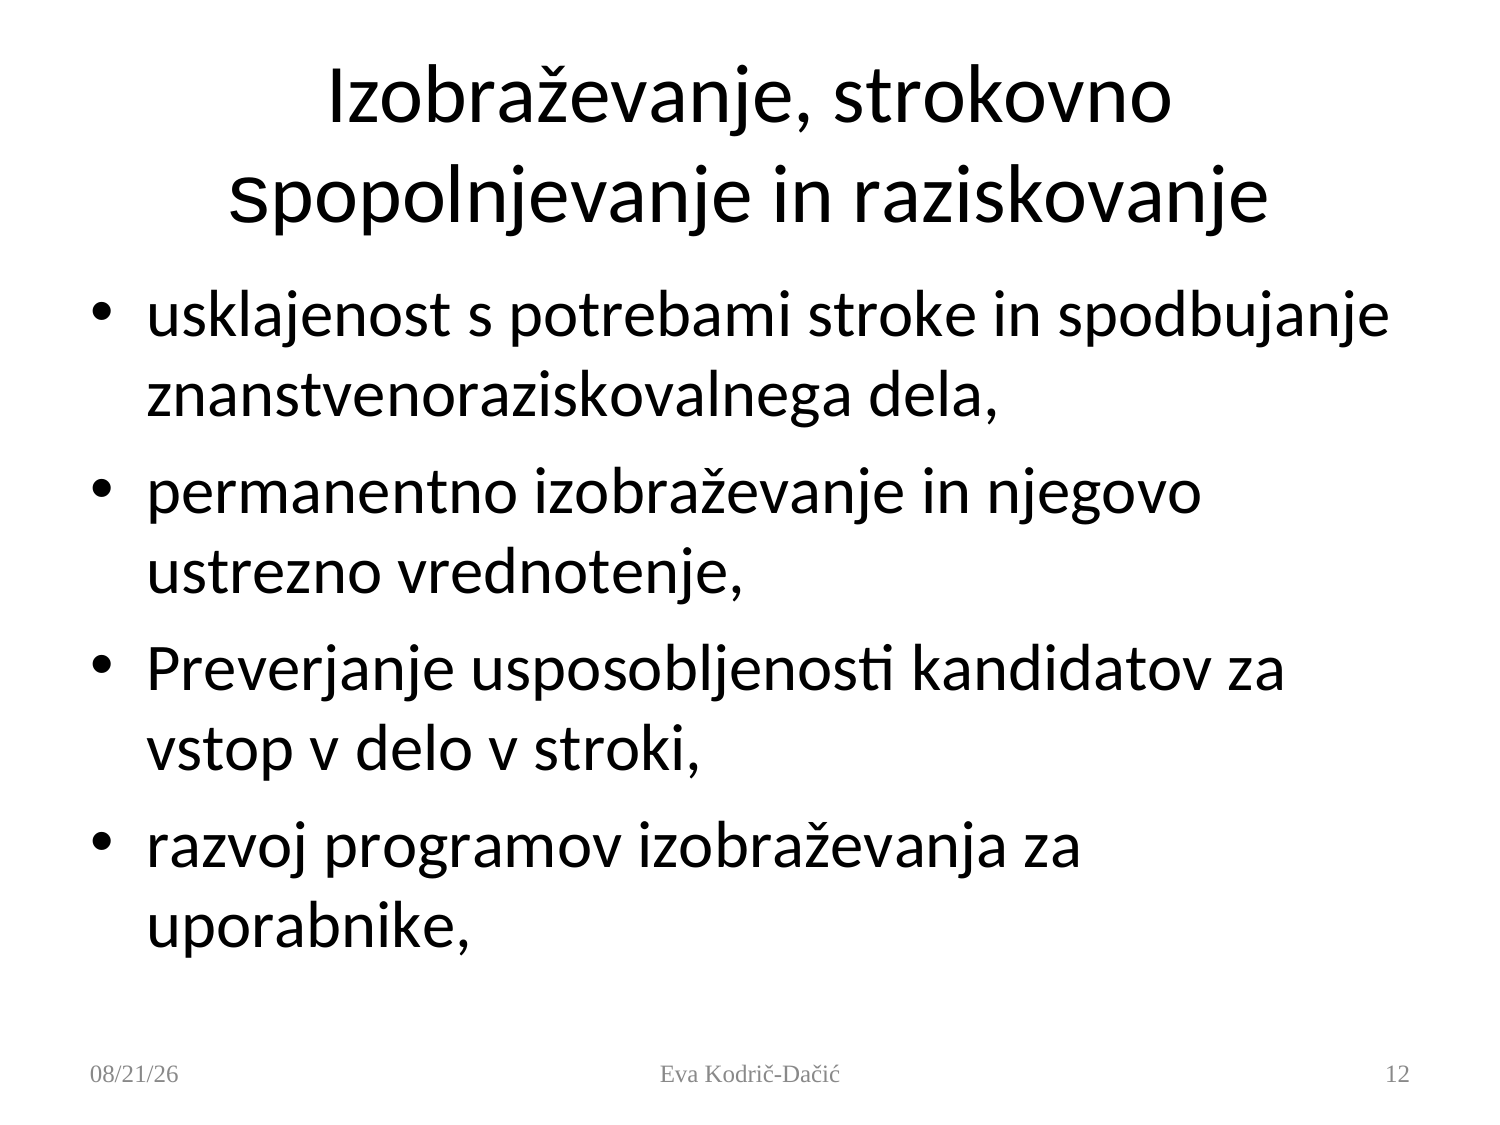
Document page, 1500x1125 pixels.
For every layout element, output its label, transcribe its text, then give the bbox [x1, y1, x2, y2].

text_box <number> [1074, 1042, 1426, 1103]
text_box 11/05/14 [74, 1042, 426, 1103]
list usklajenost s potrebami stroke in spodbujanje znanstvenoraziskovalnega dela, permanentno izobraževanje in njegovo ustrezno vrednotenje, Preverjanje usposobljenosti kandidatov za vstop v delo v stroki, razvoj programov izobraževanja za uporabnike, [75, 262, 1426, 1048]
title Izobraževanje, strokovno spopolnjevanje in raziskovanje [75, 31, 1426, 247]
text_box Eva Kodrič-Dačić [512, 1042, 988, 1103]
